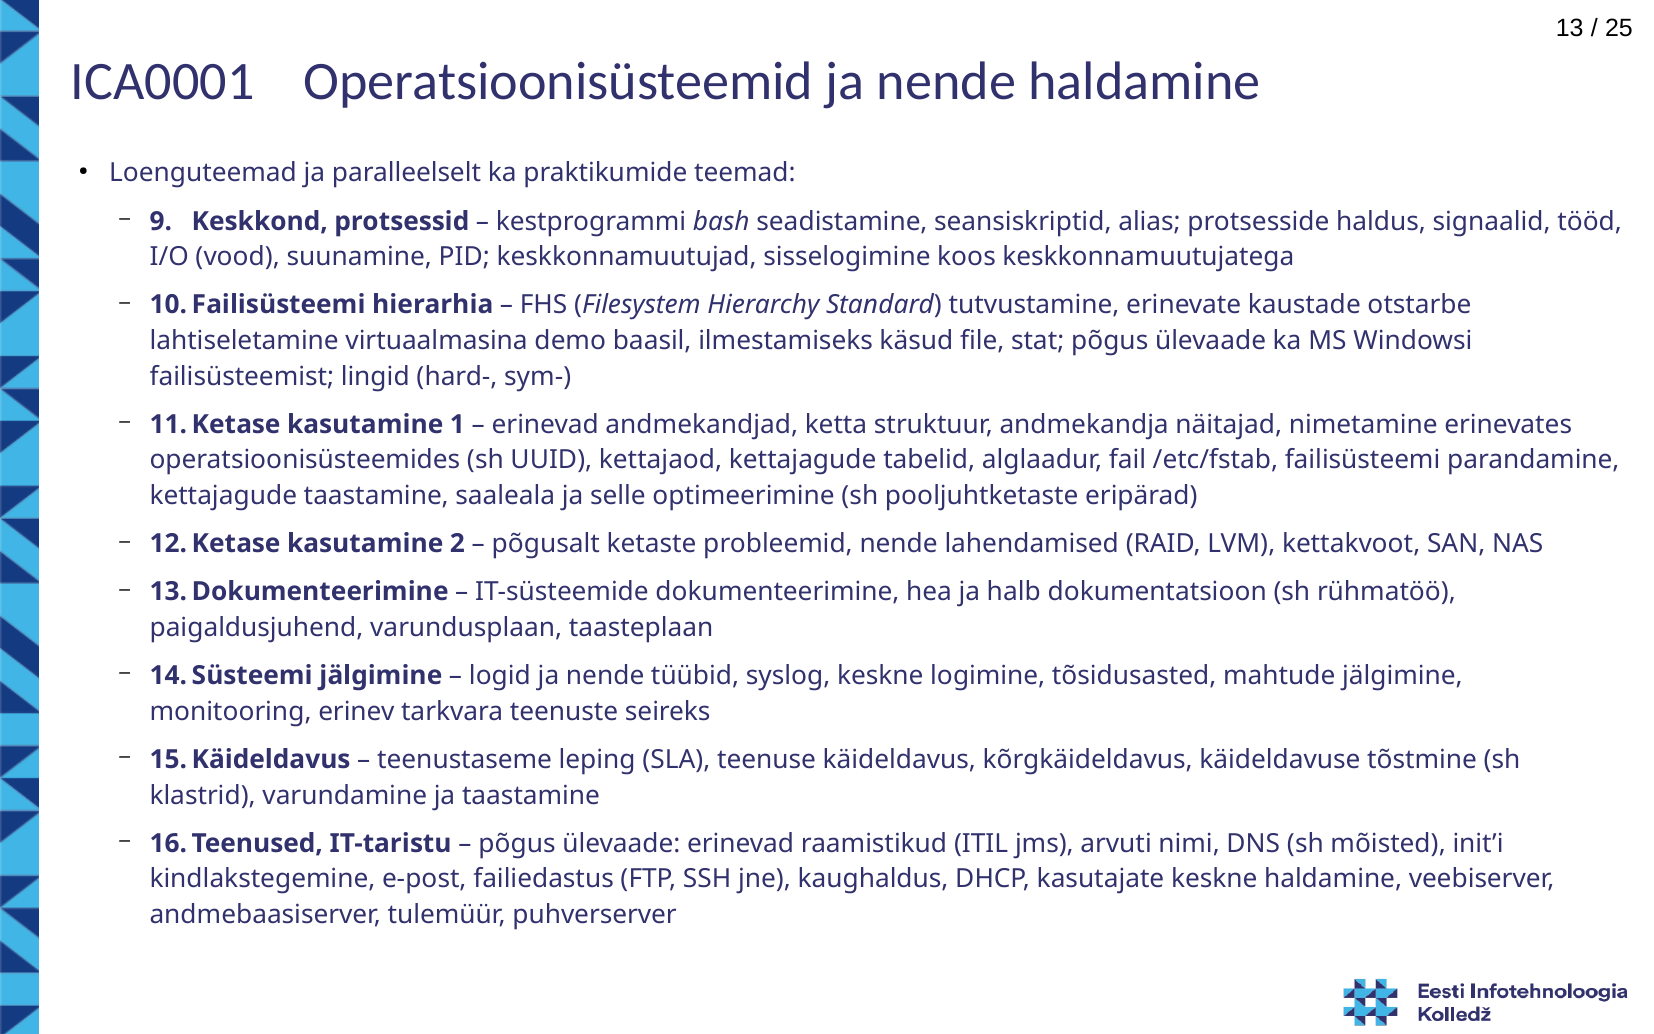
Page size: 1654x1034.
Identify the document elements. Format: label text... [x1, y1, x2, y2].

list Loenguteemad ja paralleelselt ka praktikumide teemad: 9. Keskkond, protsessid – kestprogrammi bash seadistamine, seansiskriptid, alias; protsesside haldus, signaalid, tööd, I/O (vood), suunamine, PID; keskkonnamuutujad, sisselogimine koos keskkonnamuutujatega 10. Failisüsteemi hierarhia – FHS (Filesystem Hierarchy Standard) tutvustamine, erinevate kaustade otstarbe lahtiseletamine virtuaalmasina demo baasil, ilmestamiseks käsud file, stat; põgus ülevaade ka MS Windowsi failisüsteemist; lingid (hard-, sym-) 11. Ketase kasutamine 1 – erinevad andmekandjad, ketta struktuur, andmekandja näitajad, nimetamine erinevates operatsioonisüsteemides (sh UUID), kettajaod, kettajagude tabelid, alglaadur, fail /etc/fstab, failisüsteemi parandamine, kettajagude taastamine, saaleala ja selle optimeerimine (sh pooljuhtketaste eripärad) 12. Ketase kasutamine 2 – põgusalt ketaste probleemid, nende lahendamised (RAID, LVM), kettakvoot, SAN, NAS 13. Dokumenteerimine – IT-süsteemide dokumenteerimine, hea ja halb dokumentatsioon (sh rühmatöö), paigaldusjuhend, varundusplaan, taasteplaan 14. Süsteemi jälgimine – logid ja nende tüübid, syslog, keskne logimine, tõsidusasted, mahtude jälgimine, monitooring, erinev tarkvara teenuste seireks 15. Käideldavus – teenustaseme leping (SLA), teenuse käideldavus, kõrgkäideldavus, käideldavuse tõstmine (sh klastrid), varundamine ja taastamine 16. Teenused, IT-taristu – põgus ülevaade: erinevad raamistikud (ITIL jms), arvuti nimi, DNS (sh mõisted), init’i kindlakstegemine, e-post, failiedastus (FTP, SSH jne), kaughaldus, DHCP, kasutajate keskne haldamine, veebiserver, andmebaasiserver, tulemüür, puhverserver [68, 153, 1630, 957]
title ICA0001 Operatsioonisüsteemid ja nende haldamine [70, 41, 1630, 130]
